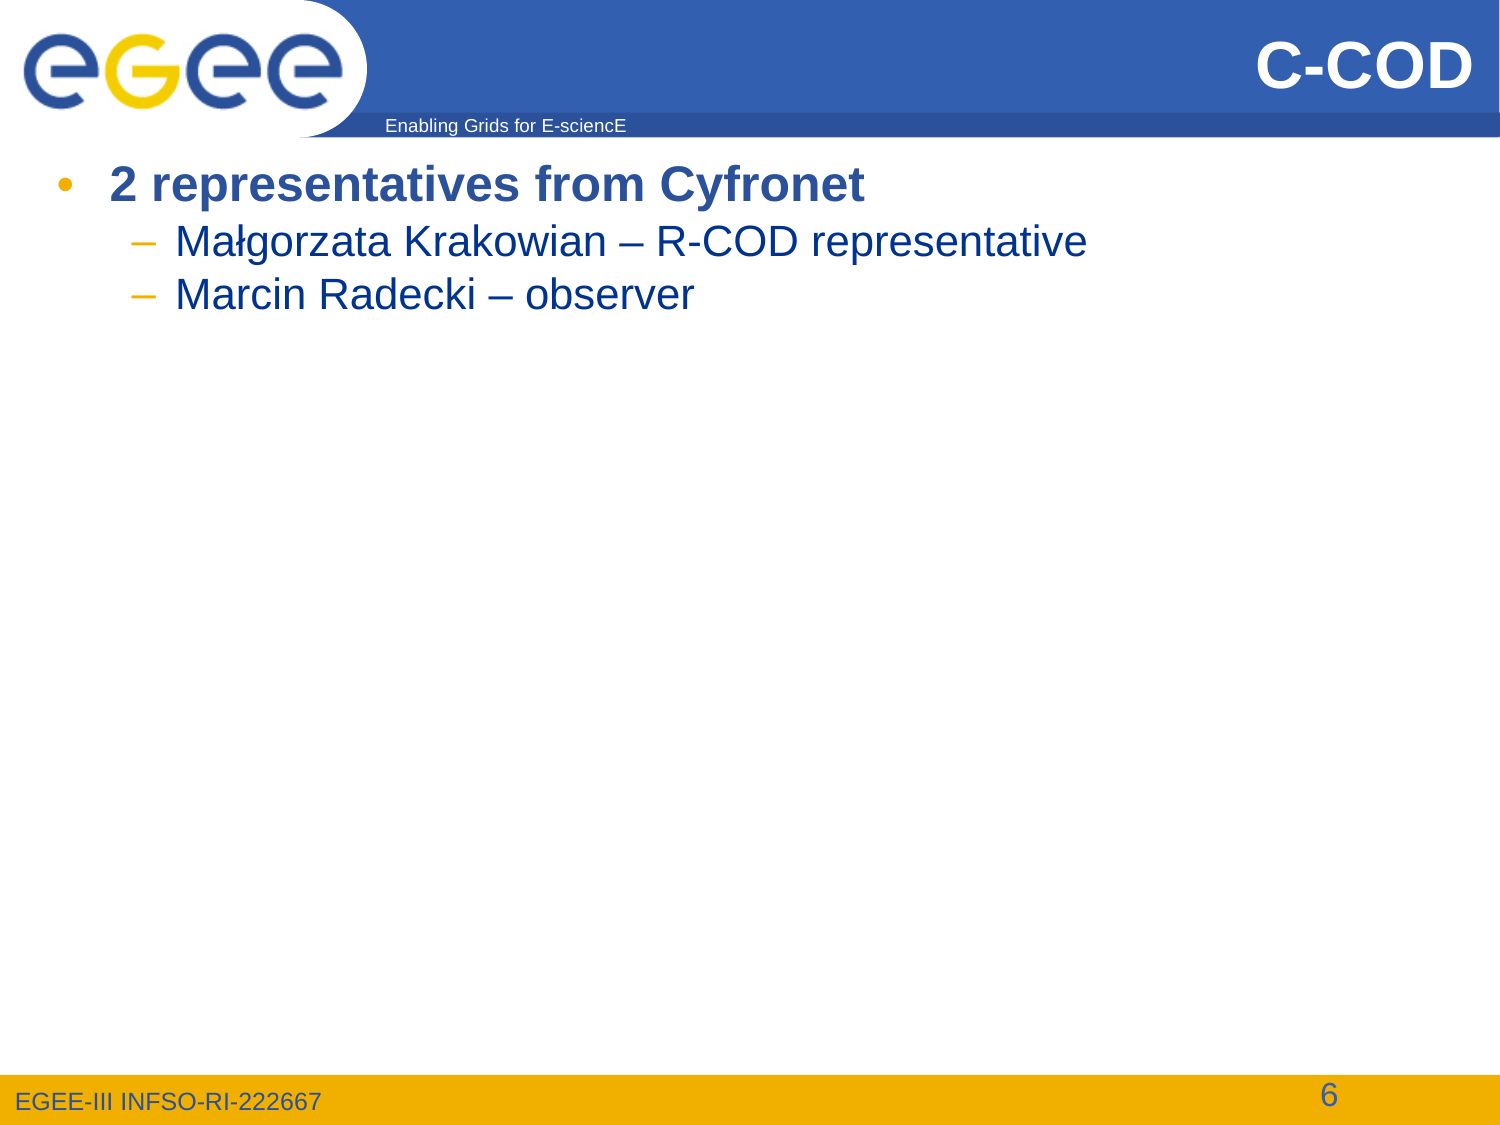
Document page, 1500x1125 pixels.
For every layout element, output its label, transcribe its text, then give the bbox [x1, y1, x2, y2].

list 2 representatives from Cyfronet Małgorzata Krakowian – R-COD representative Marcin Radecki – observer [56, 159, 1466, 1037]
title C-COD [369, 10, 1475, 125]
picture [18, 30, 349, 112]
